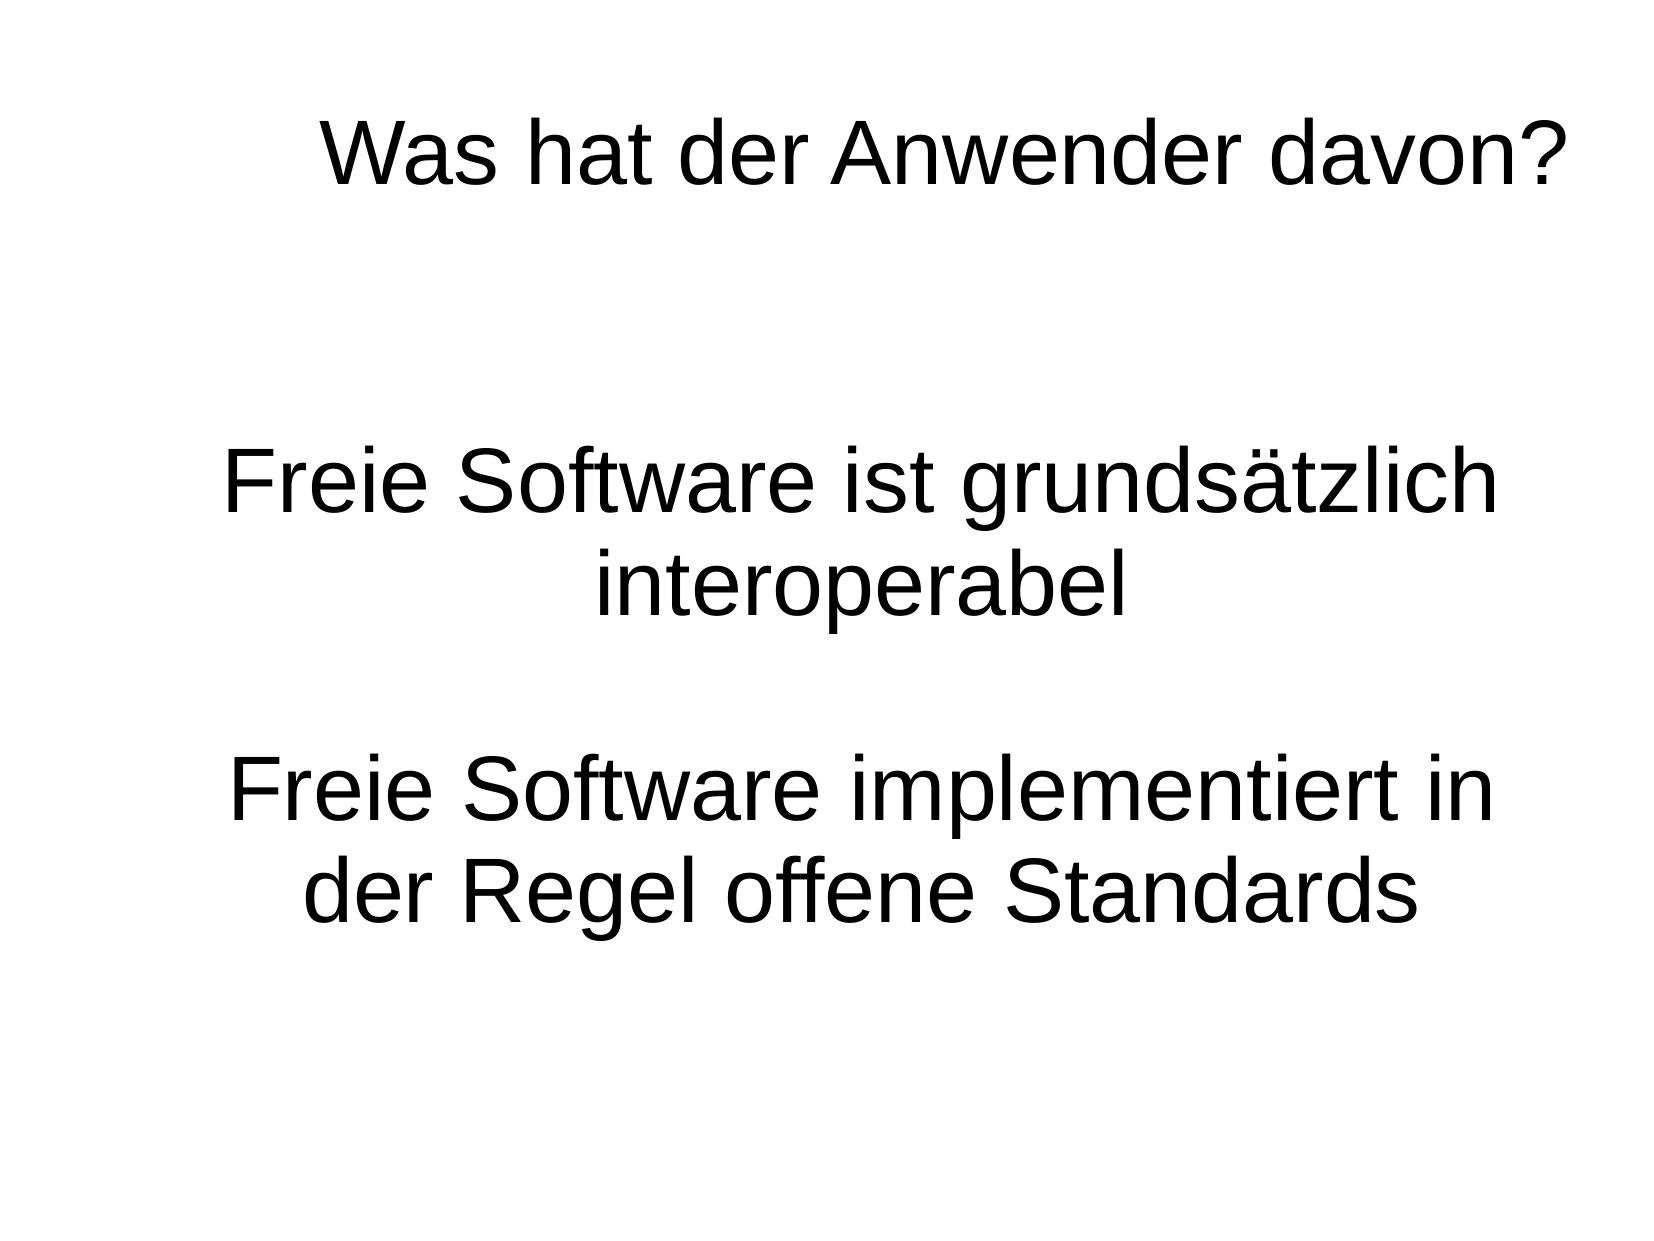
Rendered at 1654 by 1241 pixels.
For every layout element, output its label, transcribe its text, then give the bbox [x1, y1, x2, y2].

subtitle Freie Software ist grundsätzlich interoperabel Freie Software implementiert in der Regel offene Standards [153, 327, 1571, 1148]
title Was hat der Anwender davon? [82, 49, 1571, 257]
